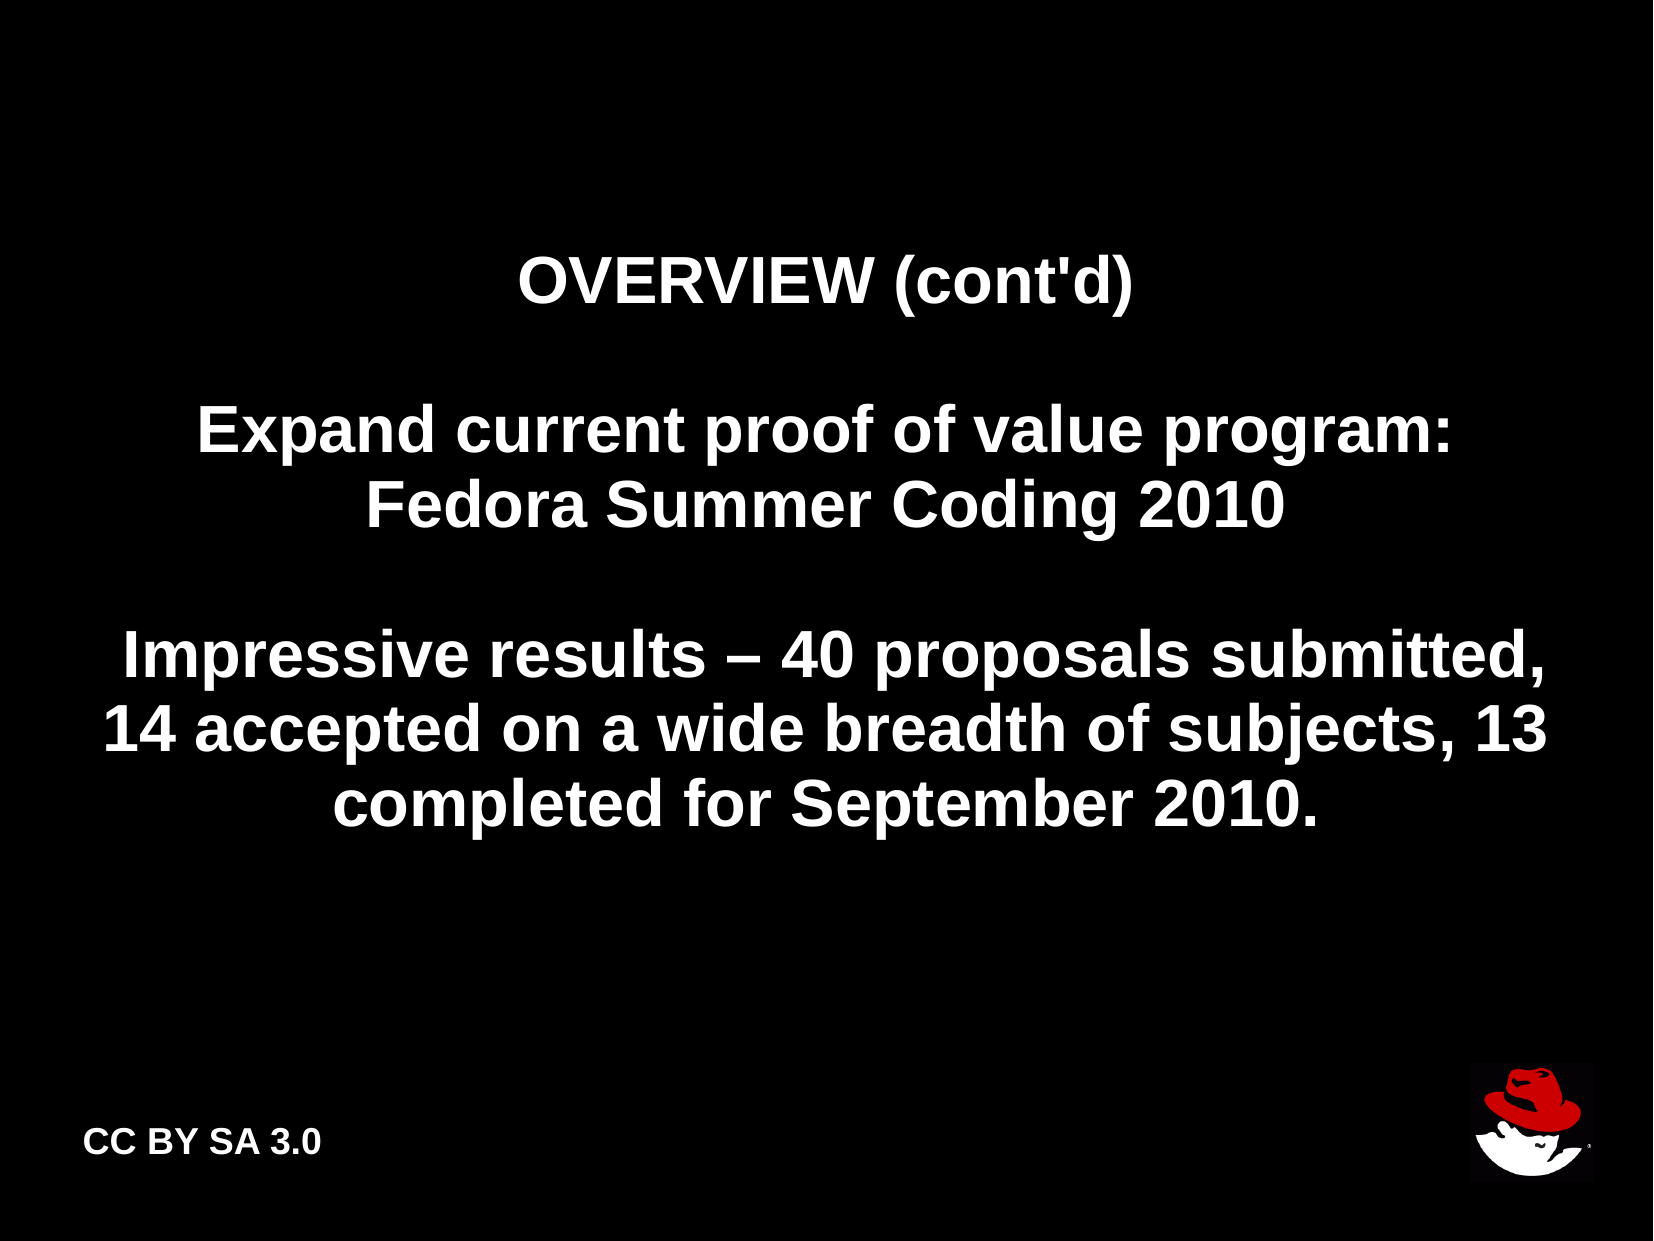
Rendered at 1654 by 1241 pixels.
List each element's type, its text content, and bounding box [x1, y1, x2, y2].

text_box CC BY SA 3.0 [82, 1109, 1571, 1174]
picture [1470, 1063, 1594, 1182]
subtitle OVERVIEW (cont'd) Expand current proof of value program: Fedora Summer Coding 2010 Impressive results – 40 proposals submitted, 14 accepted on a wide breadth of subjects, 13 completed for September 2010. [82, 49, 1571, 1109]
